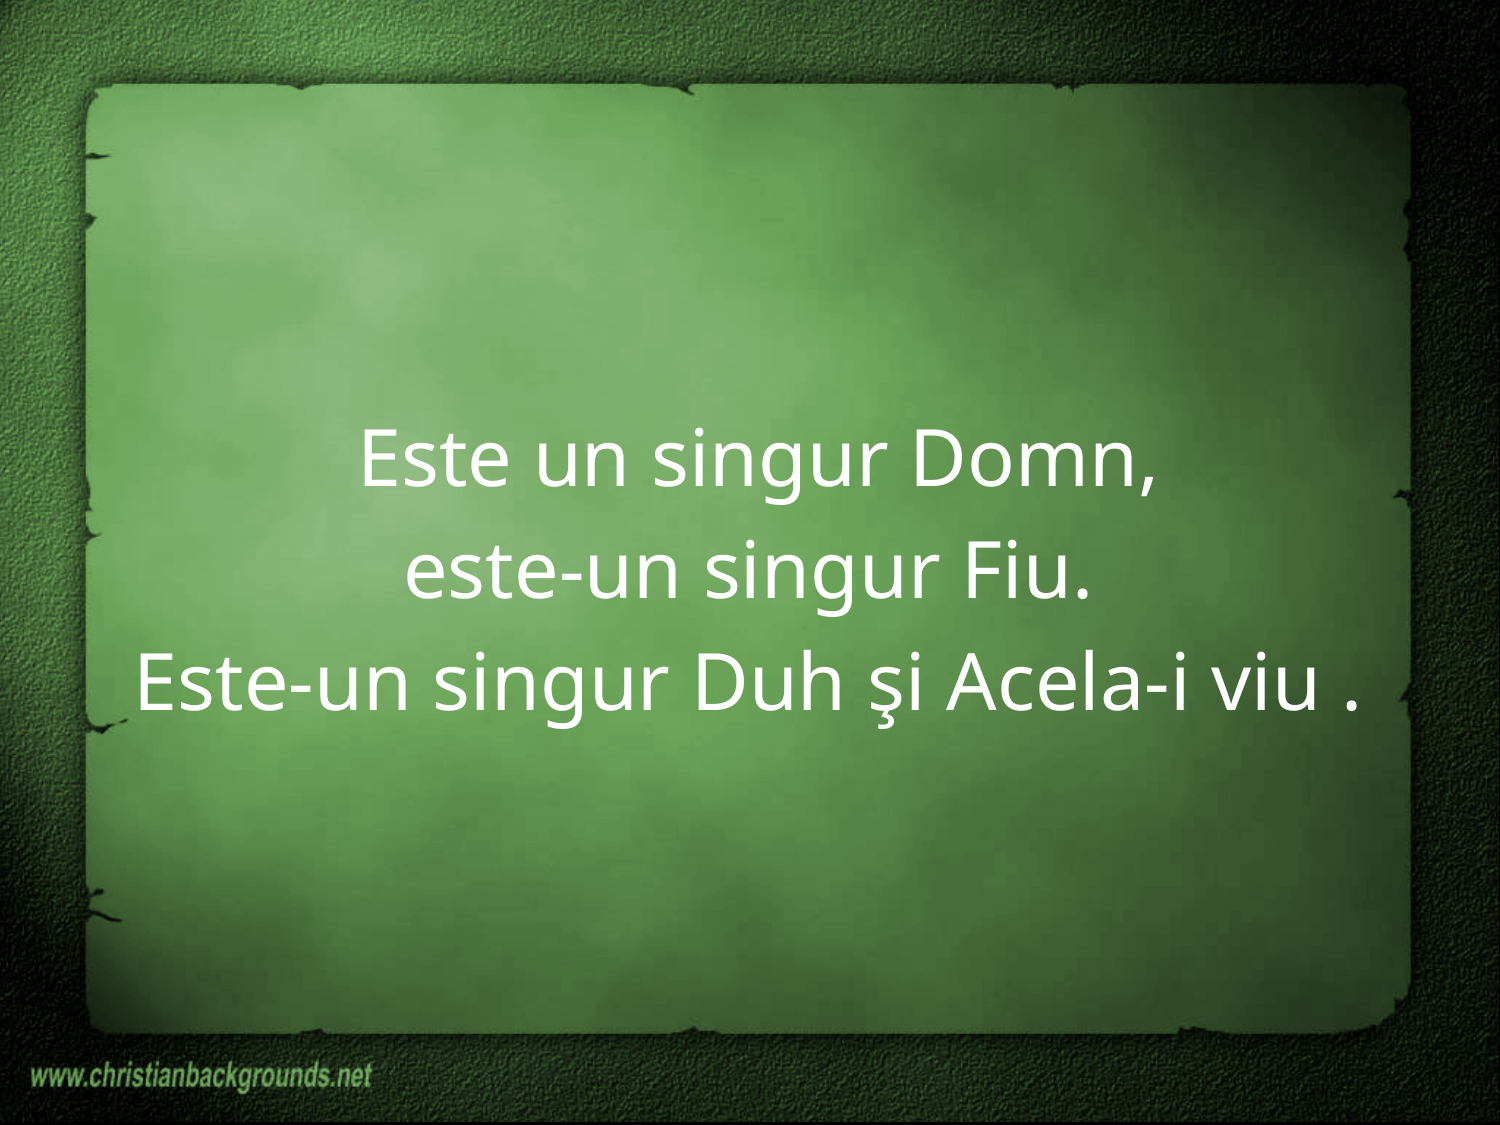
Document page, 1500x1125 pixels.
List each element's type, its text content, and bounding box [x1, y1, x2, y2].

text_box Este un singur Domn, este-un singur Fiu. Este-un singur Duh şi Acela-i viu . [76, 400, 1421, 734]
picture [0, 0, 1499, 1122]
